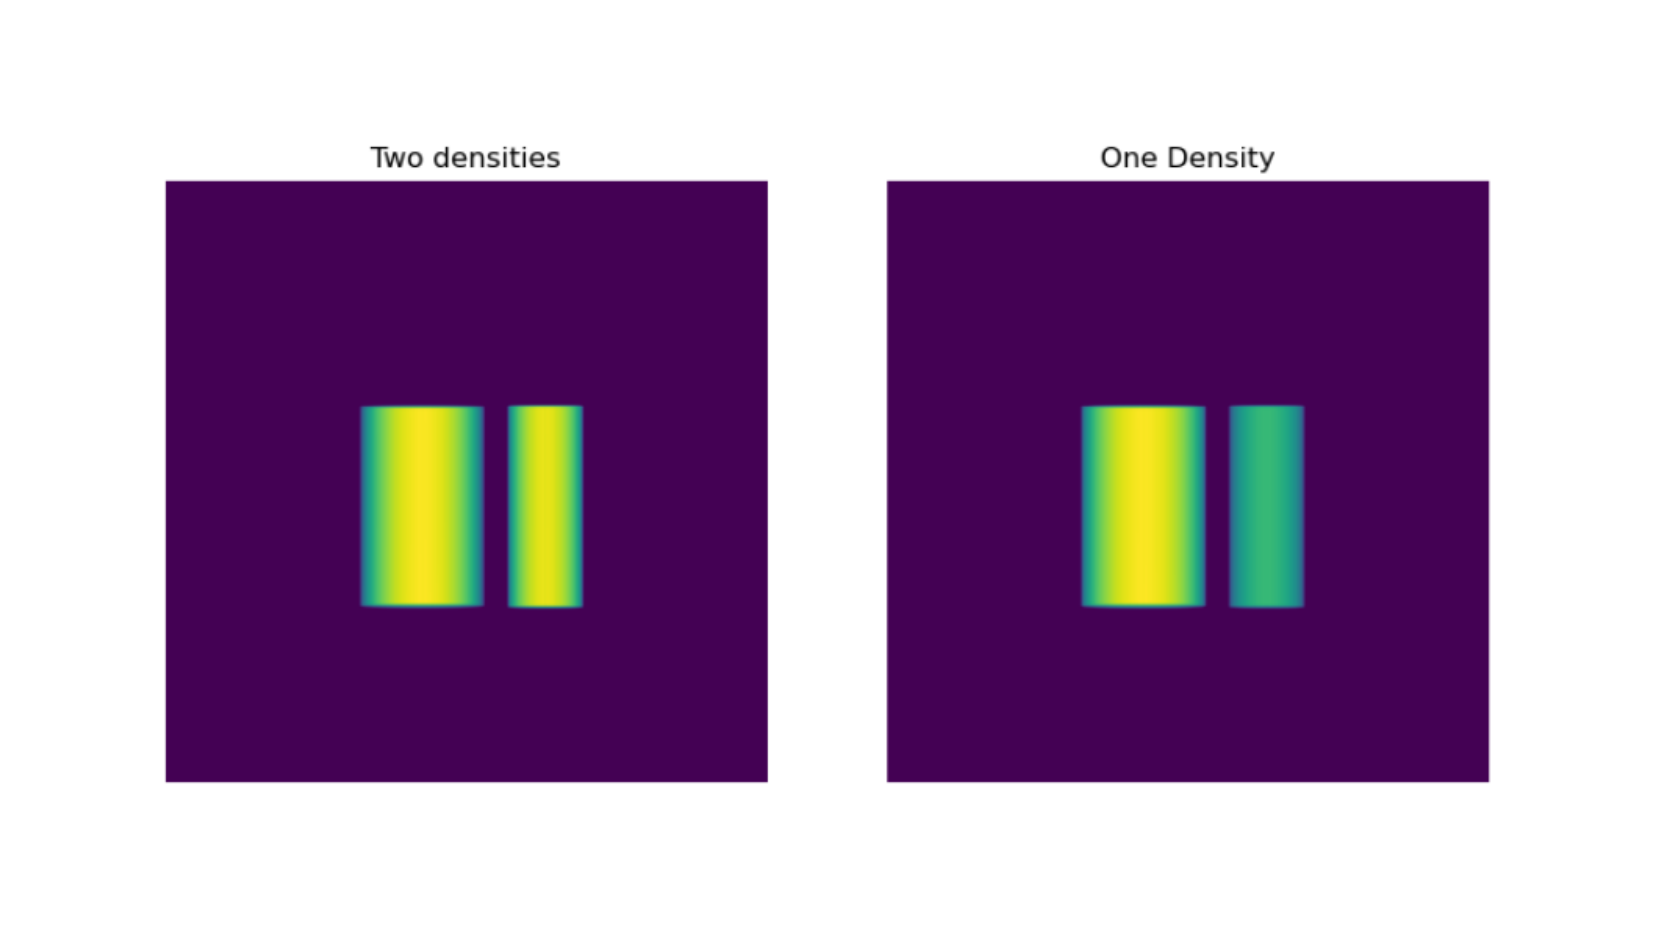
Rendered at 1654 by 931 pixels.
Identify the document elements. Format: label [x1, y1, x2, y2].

picture [149, 130, 1503, 798]
